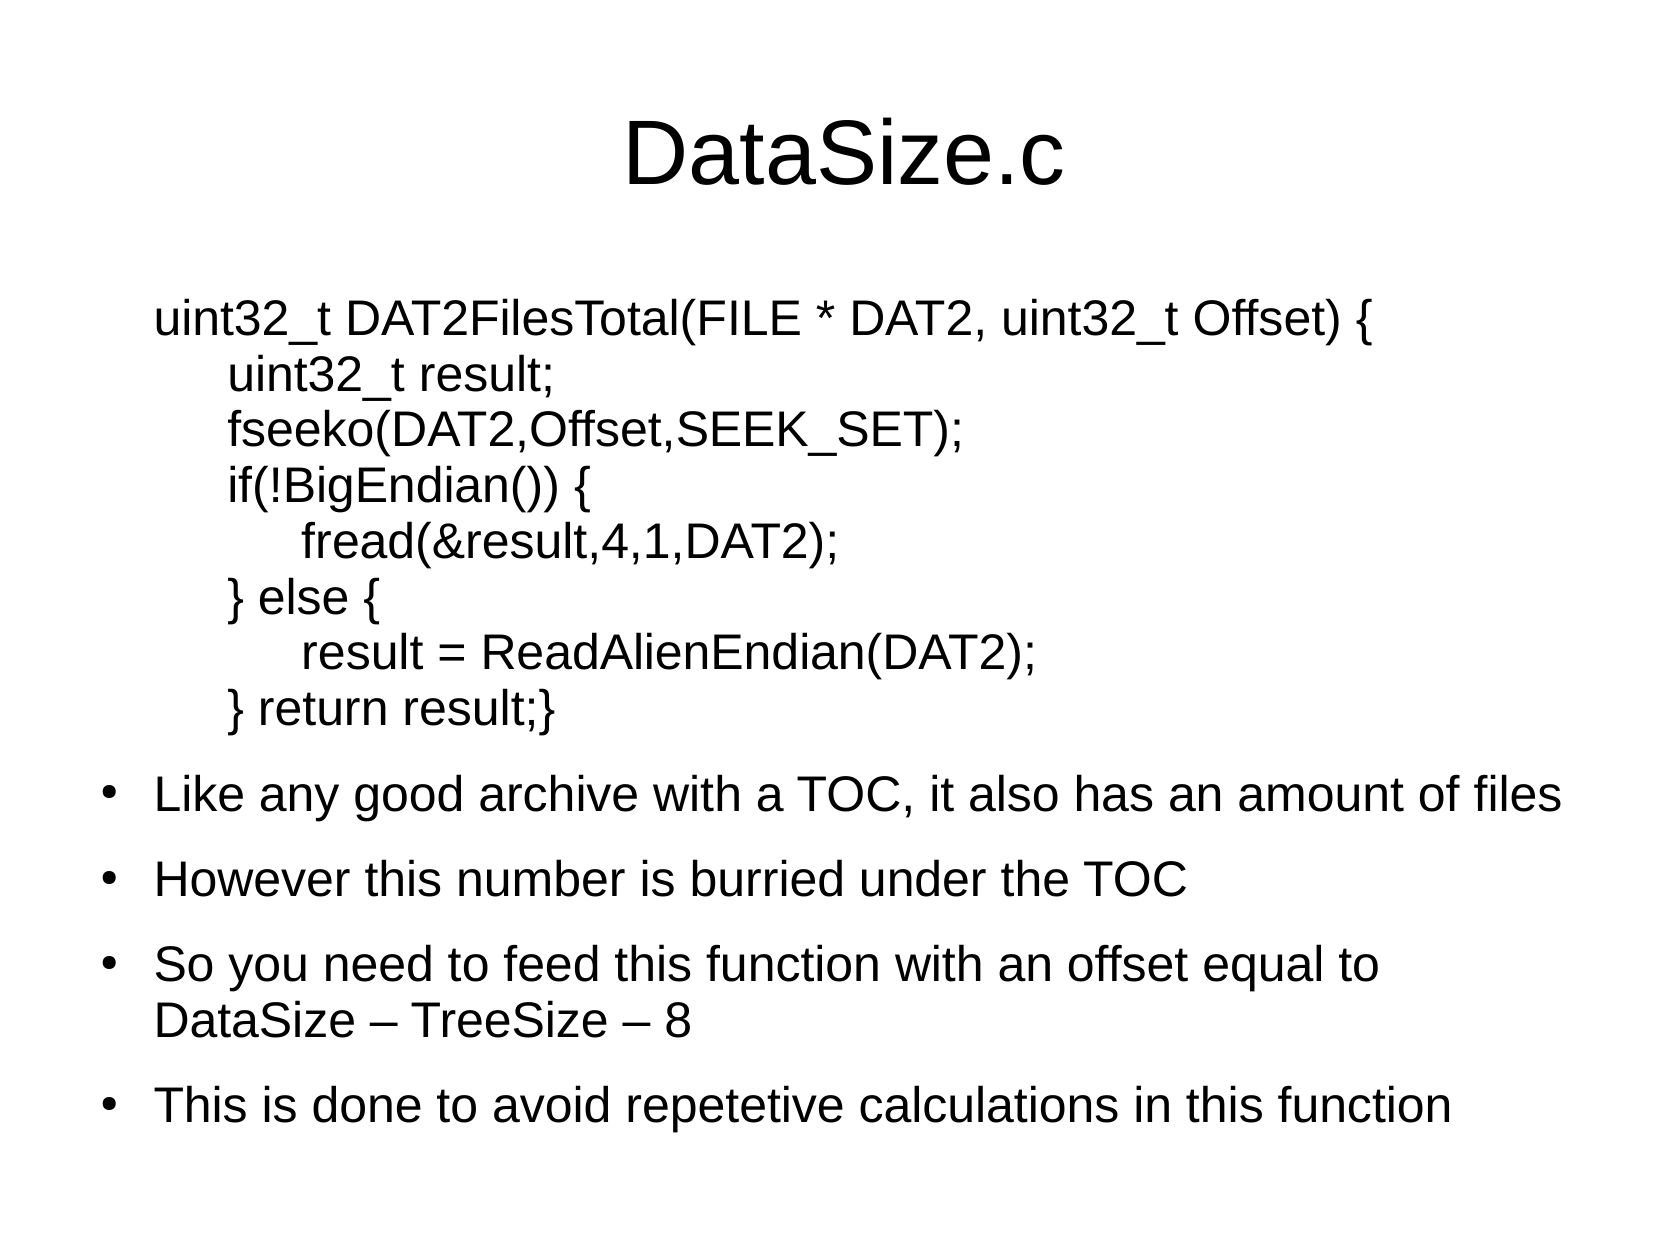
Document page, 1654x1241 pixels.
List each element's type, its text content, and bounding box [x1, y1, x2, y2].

list uint32_t DAT2FilesTotal(FILE * DAT2, uint32_t Offset) { uint32_t result; fseeko(DAT2,Offset,SEEK_SET); if(!BigEndian()) { fread(&result,4,1,DAT2); } else { result = ReadAlienEndian(DAT2); } return result;} Like any good archive with a TOC, it also has an amount of files However this number is burried under the TOC So you need to feed this function with an offset equal to DataSize – TreeSize – 8 This is done to avoid repetetive calculations in this function [82, 290, 1571, 1182]
title DataSize.c [82, 49, 1571, 257]
